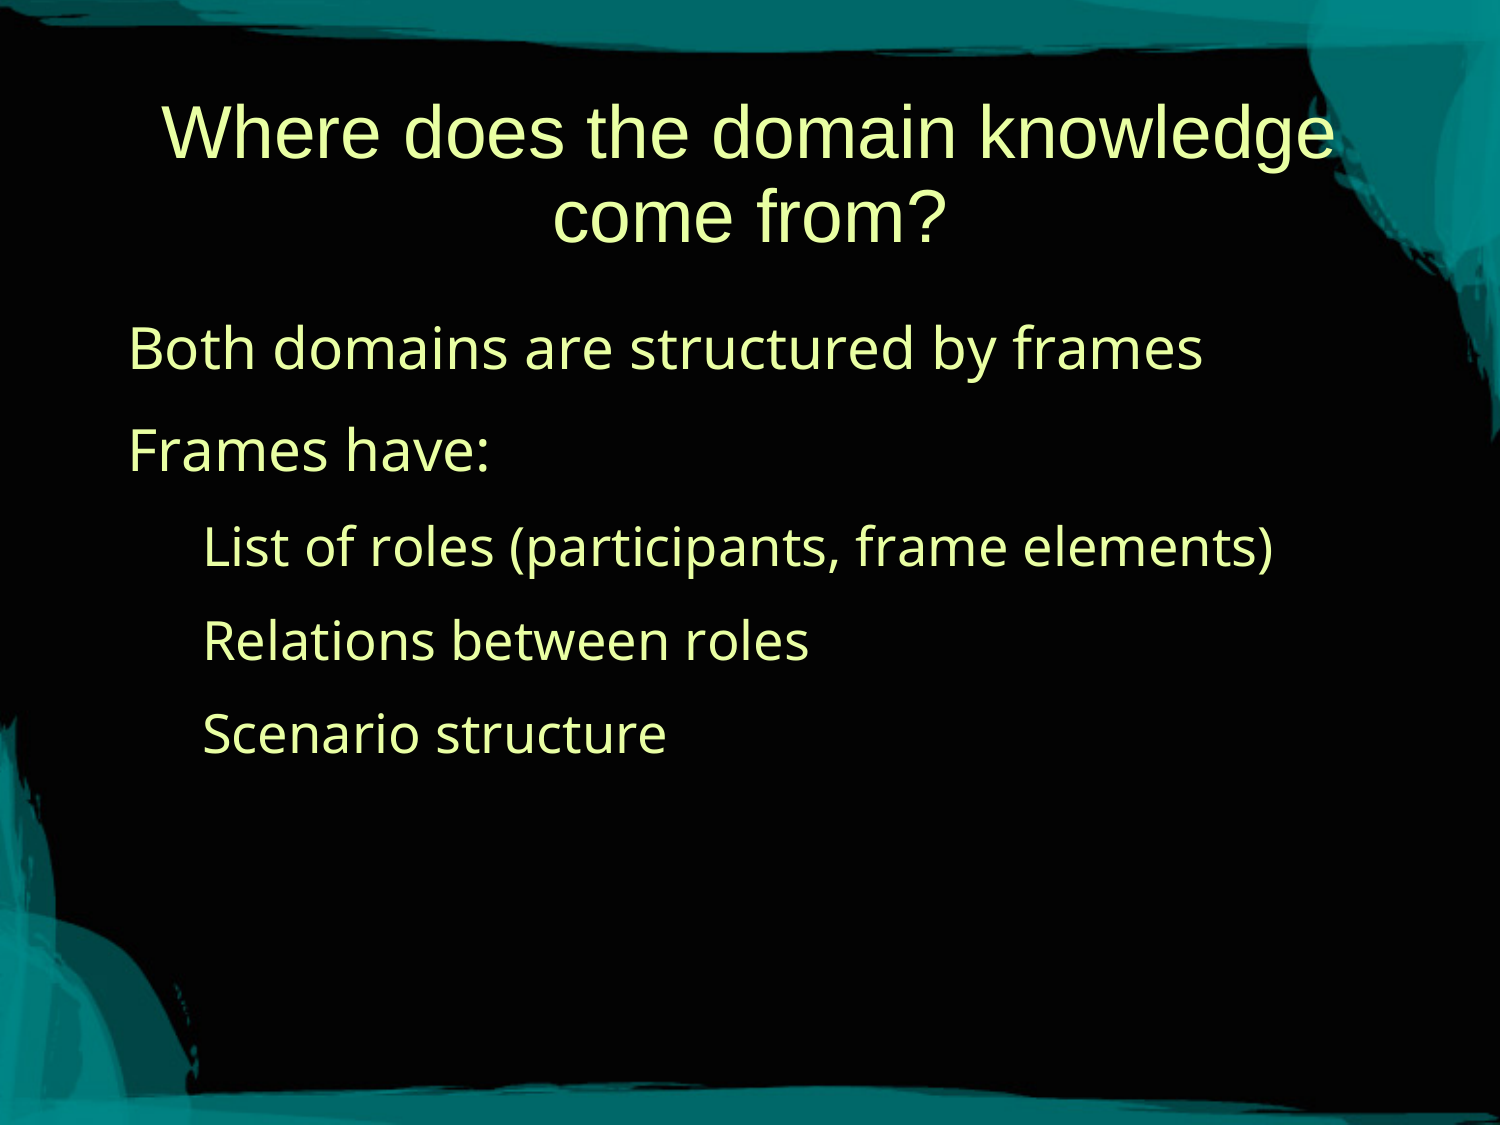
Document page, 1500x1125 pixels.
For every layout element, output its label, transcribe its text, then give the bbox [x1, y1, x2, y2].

list Both domains are structured by frames Frames have: List of roles (participants, frame elements) Relations between roles Scenario structure [112, 299, 1388, 1000]
picture [0, 0, 1500, 1125]
title Where does the domain knowledge come from? [112, 77, 1388, 273]
